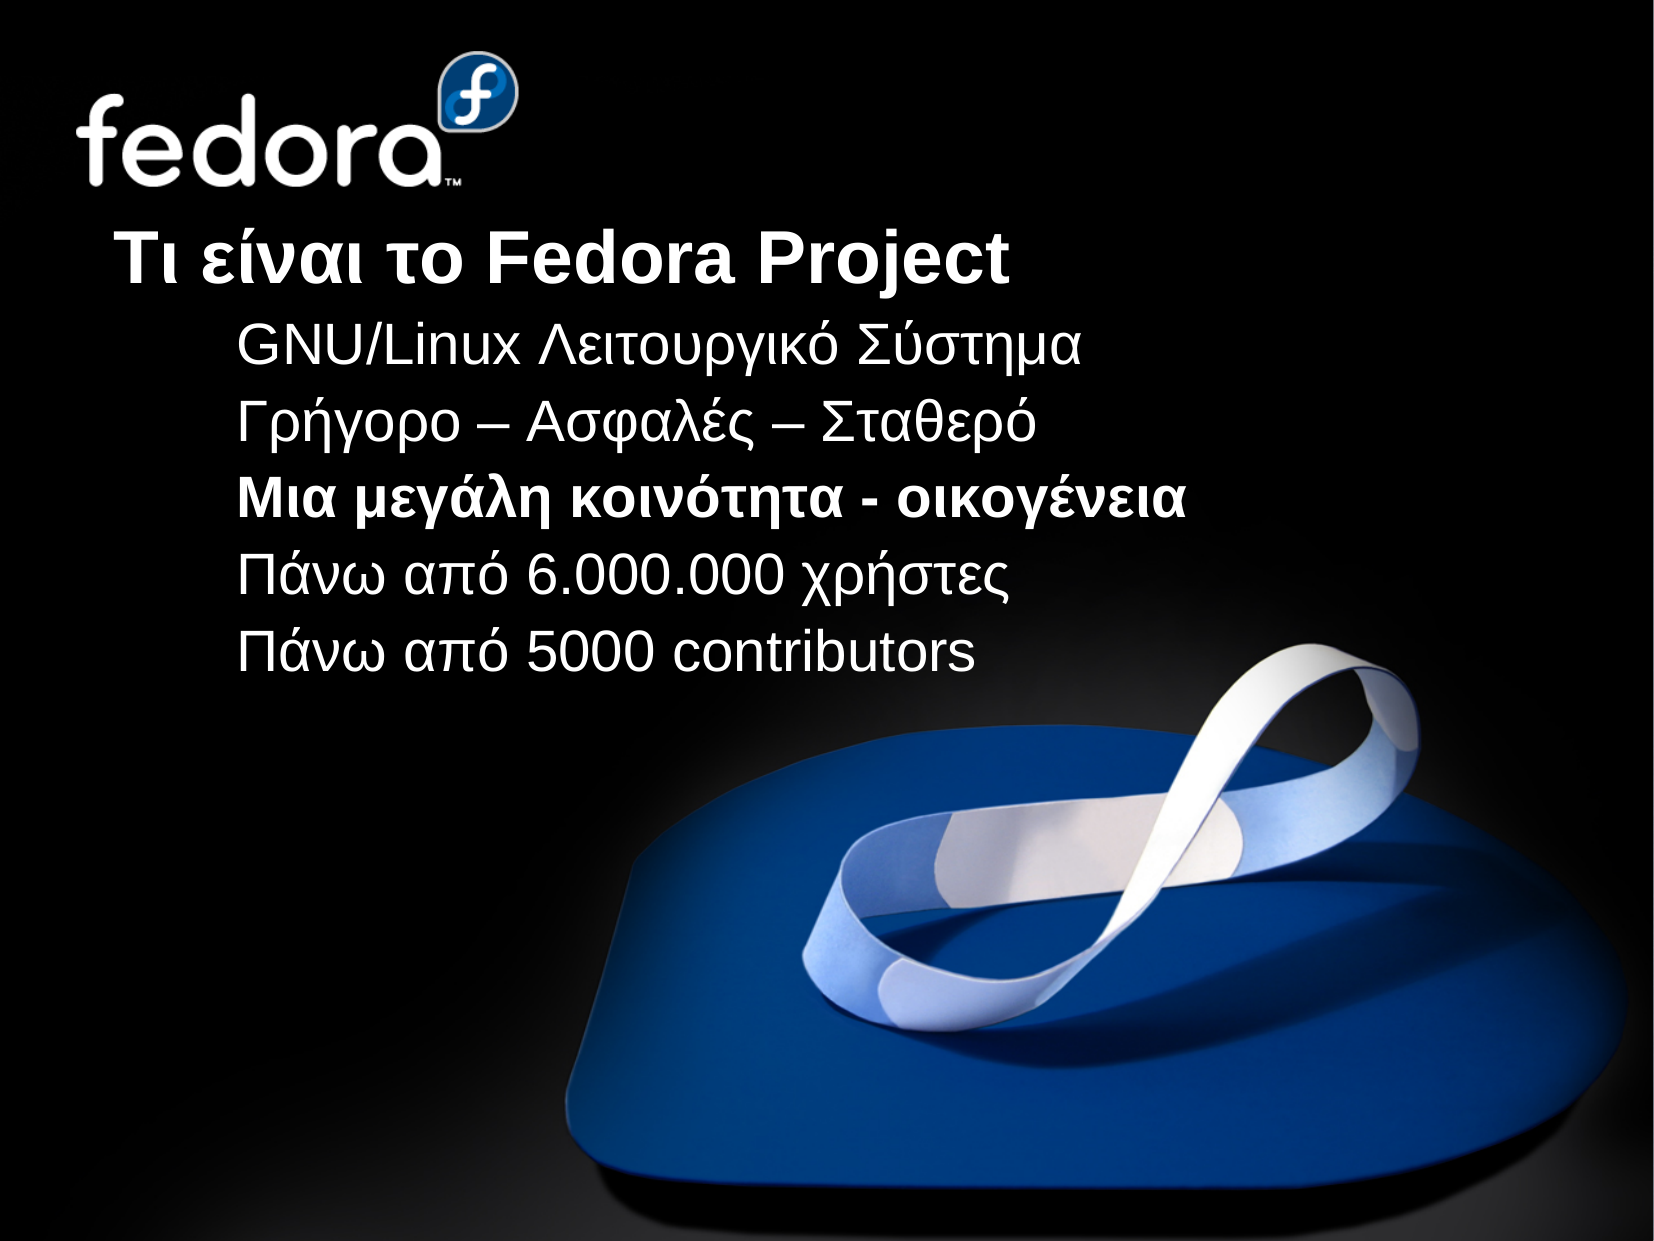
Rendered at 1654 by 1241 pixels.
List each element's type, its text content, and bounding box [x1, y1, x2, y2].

subtitle Τι είναι το Fedora Project GNU/Linux Λειτουργικό Σύστημα Γρήγορο – Ασφαλές – Σταθερό Μια μεγάλη κοινότητα - οικογένεια Πάνω από 6.000.000 χρήστες Πάνω από 5000 contributors [86, 215, 1576, 684]
picture [0, 0, 1654, 1241]
